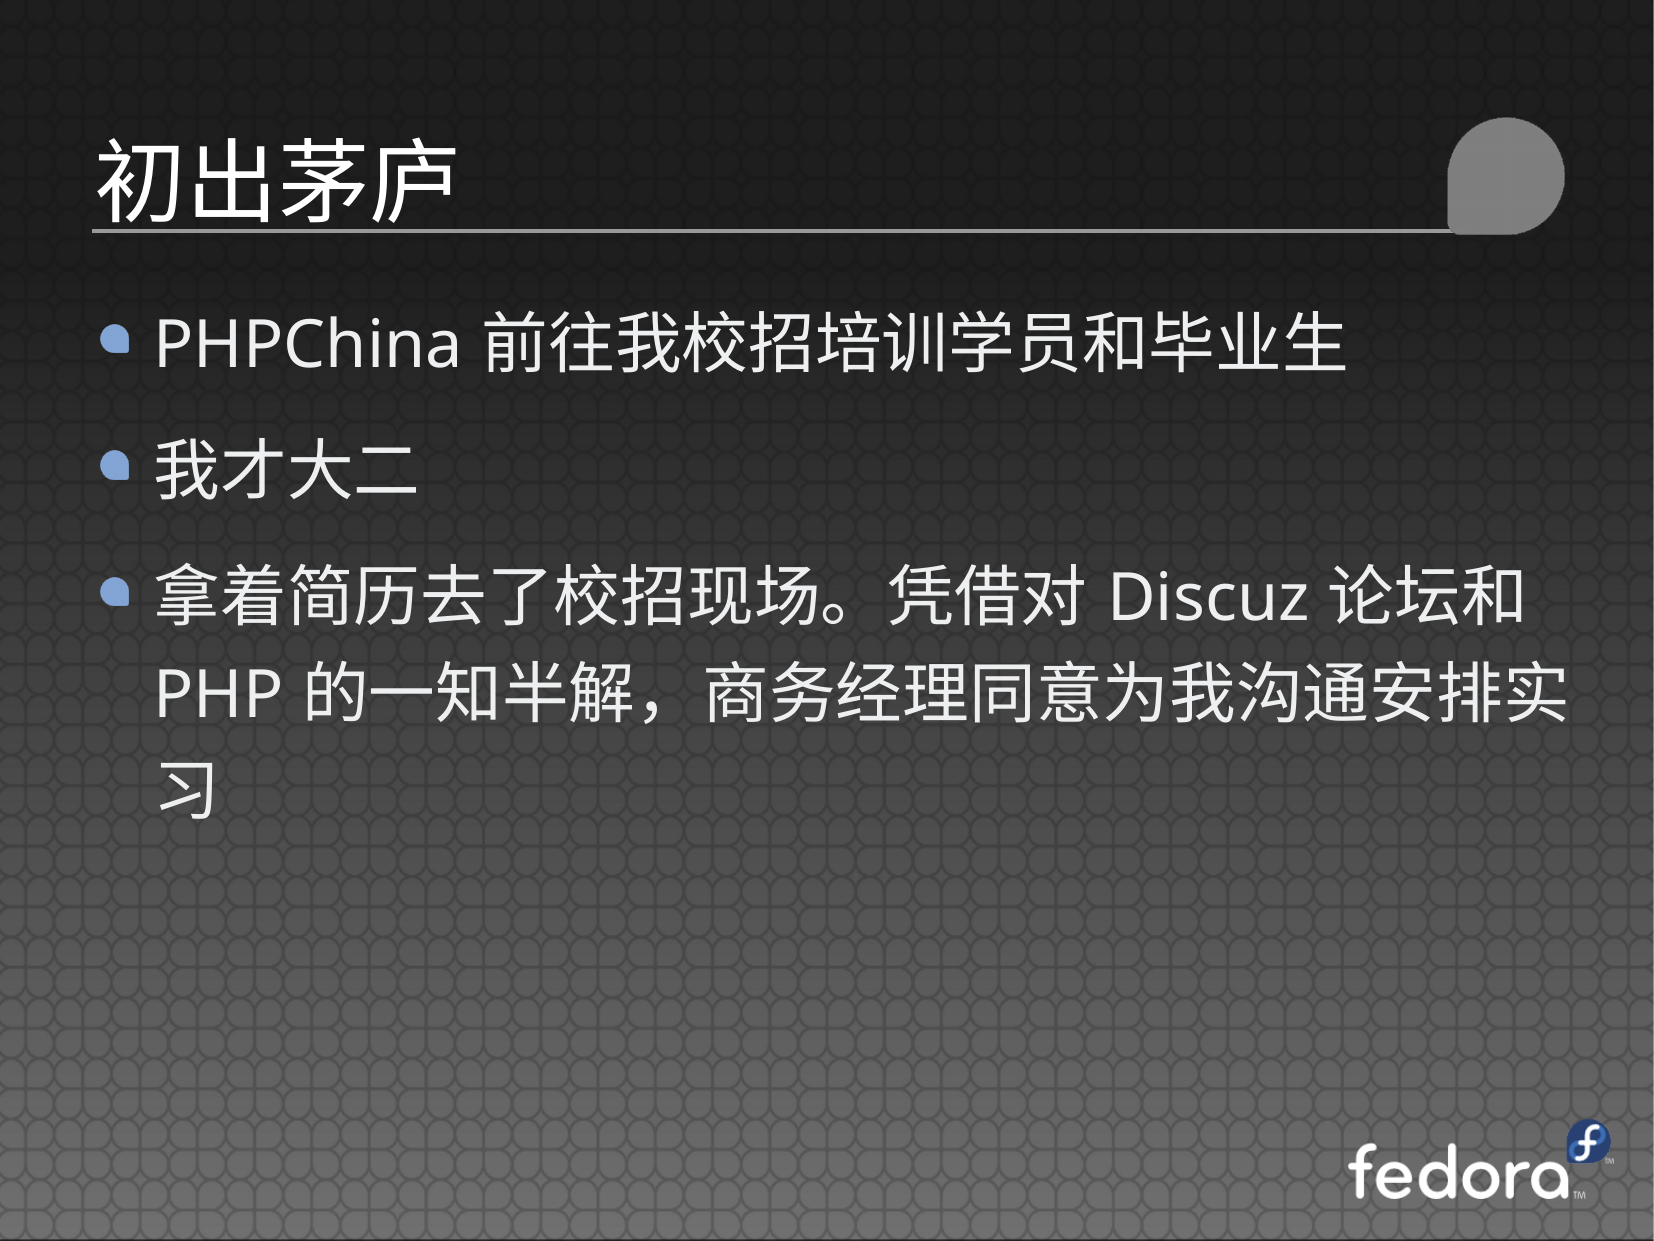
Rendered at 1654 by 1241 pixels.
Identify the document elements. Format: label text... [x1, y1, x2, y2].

list PHPChina前往我校招培训学员和毕业生 我才大二 拿着简历去了校招现场。凭借对Discuz论坛和PHP的一知半解，商务经理同意为我沟通安排实习 [82, 290, 1571, 1094]
title 初出茅庐 [94, 100, 1426, 251]
picture [0, 0, 1654, 1241]
